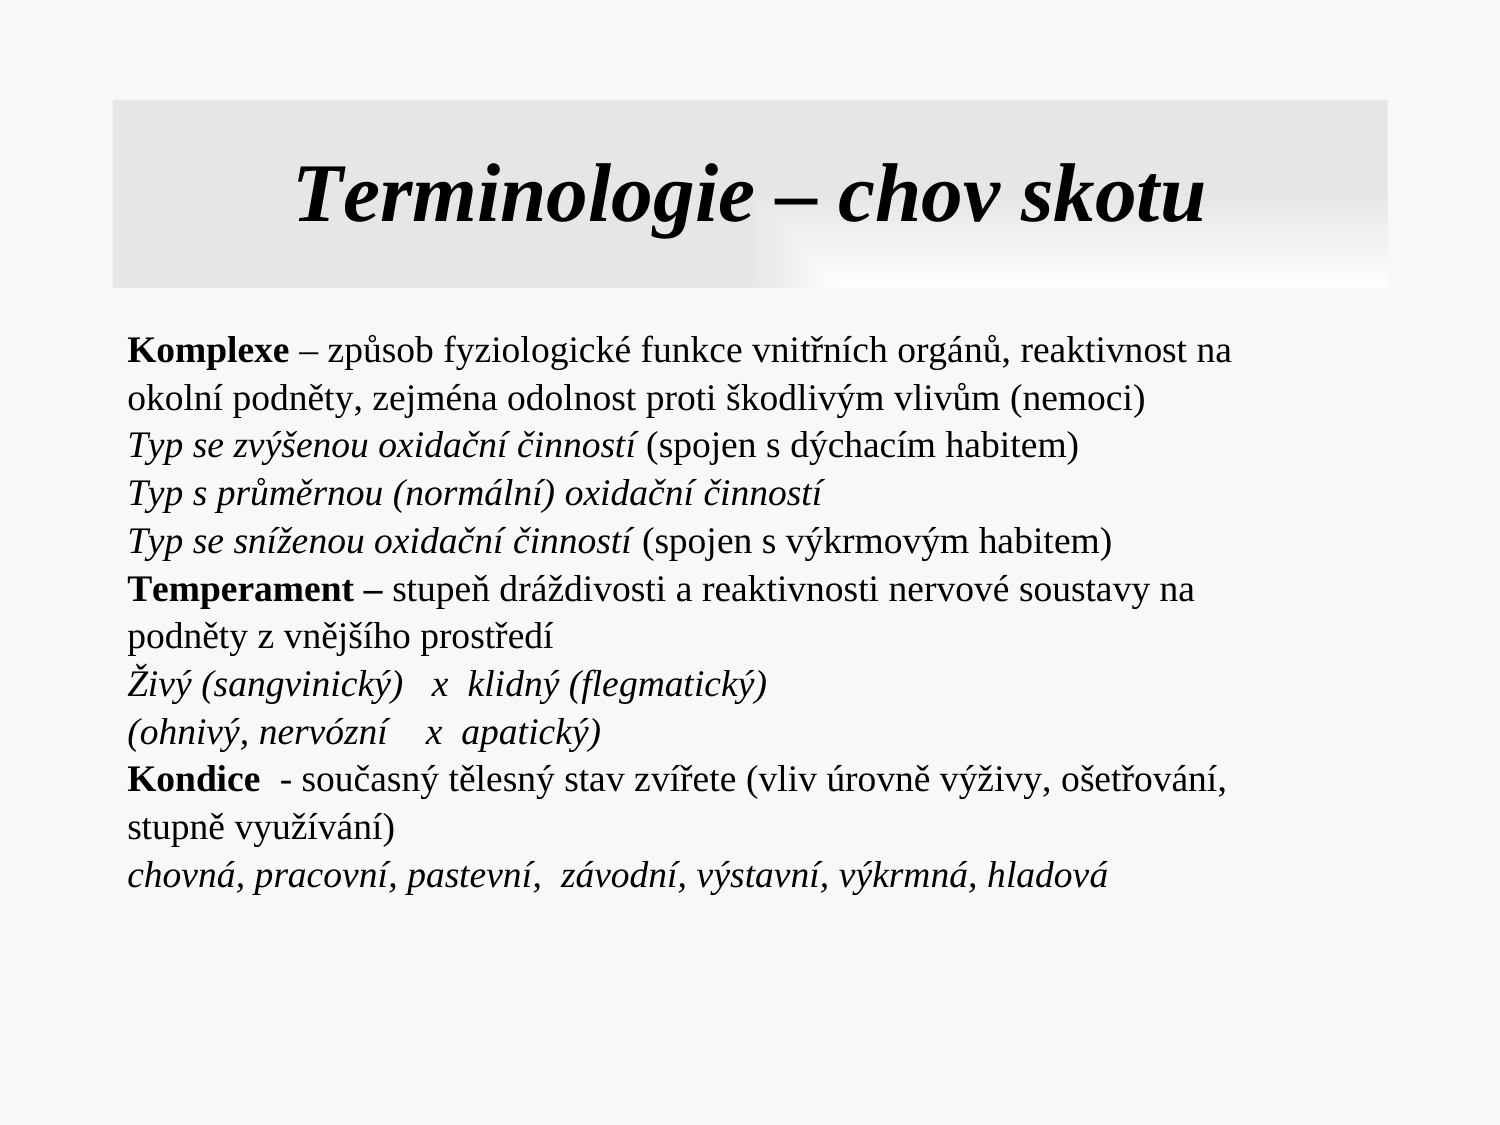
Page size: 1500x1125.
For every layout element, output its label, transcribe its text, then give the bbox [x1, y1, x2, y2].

list Komplexe – způsob fyziologické funkce vnitřních orgánů, reaktivnost na okolní podněty, zejména odolnost proti škodlivým vlivům (nemoci) Typ se zvýšenou oxidační činností (spojen s dýchacím habitem) Typ s průměrnou (normální) oxidační činností Typ se sníženou oxidační činností (spojen s výkrmovým habitem) Temperament – stupeň dráždivosti a reaktivnosti nervové soustavy na podněty z vnějšího prostředí Živý (sangvinický) x klidný (flegmatický) (ohnivý, nervózní x apatický) Kondice - současný tělesný stav zvířete (vliv úrovně výživy, ošetřování, stupně využívání) chovná, pracovní, pastevní, závodní, výstavní, výkrmná, hladová [112, 324, 1388, 1125]
title Terminologie – chov skotu [112, 99, 1388, 288]
